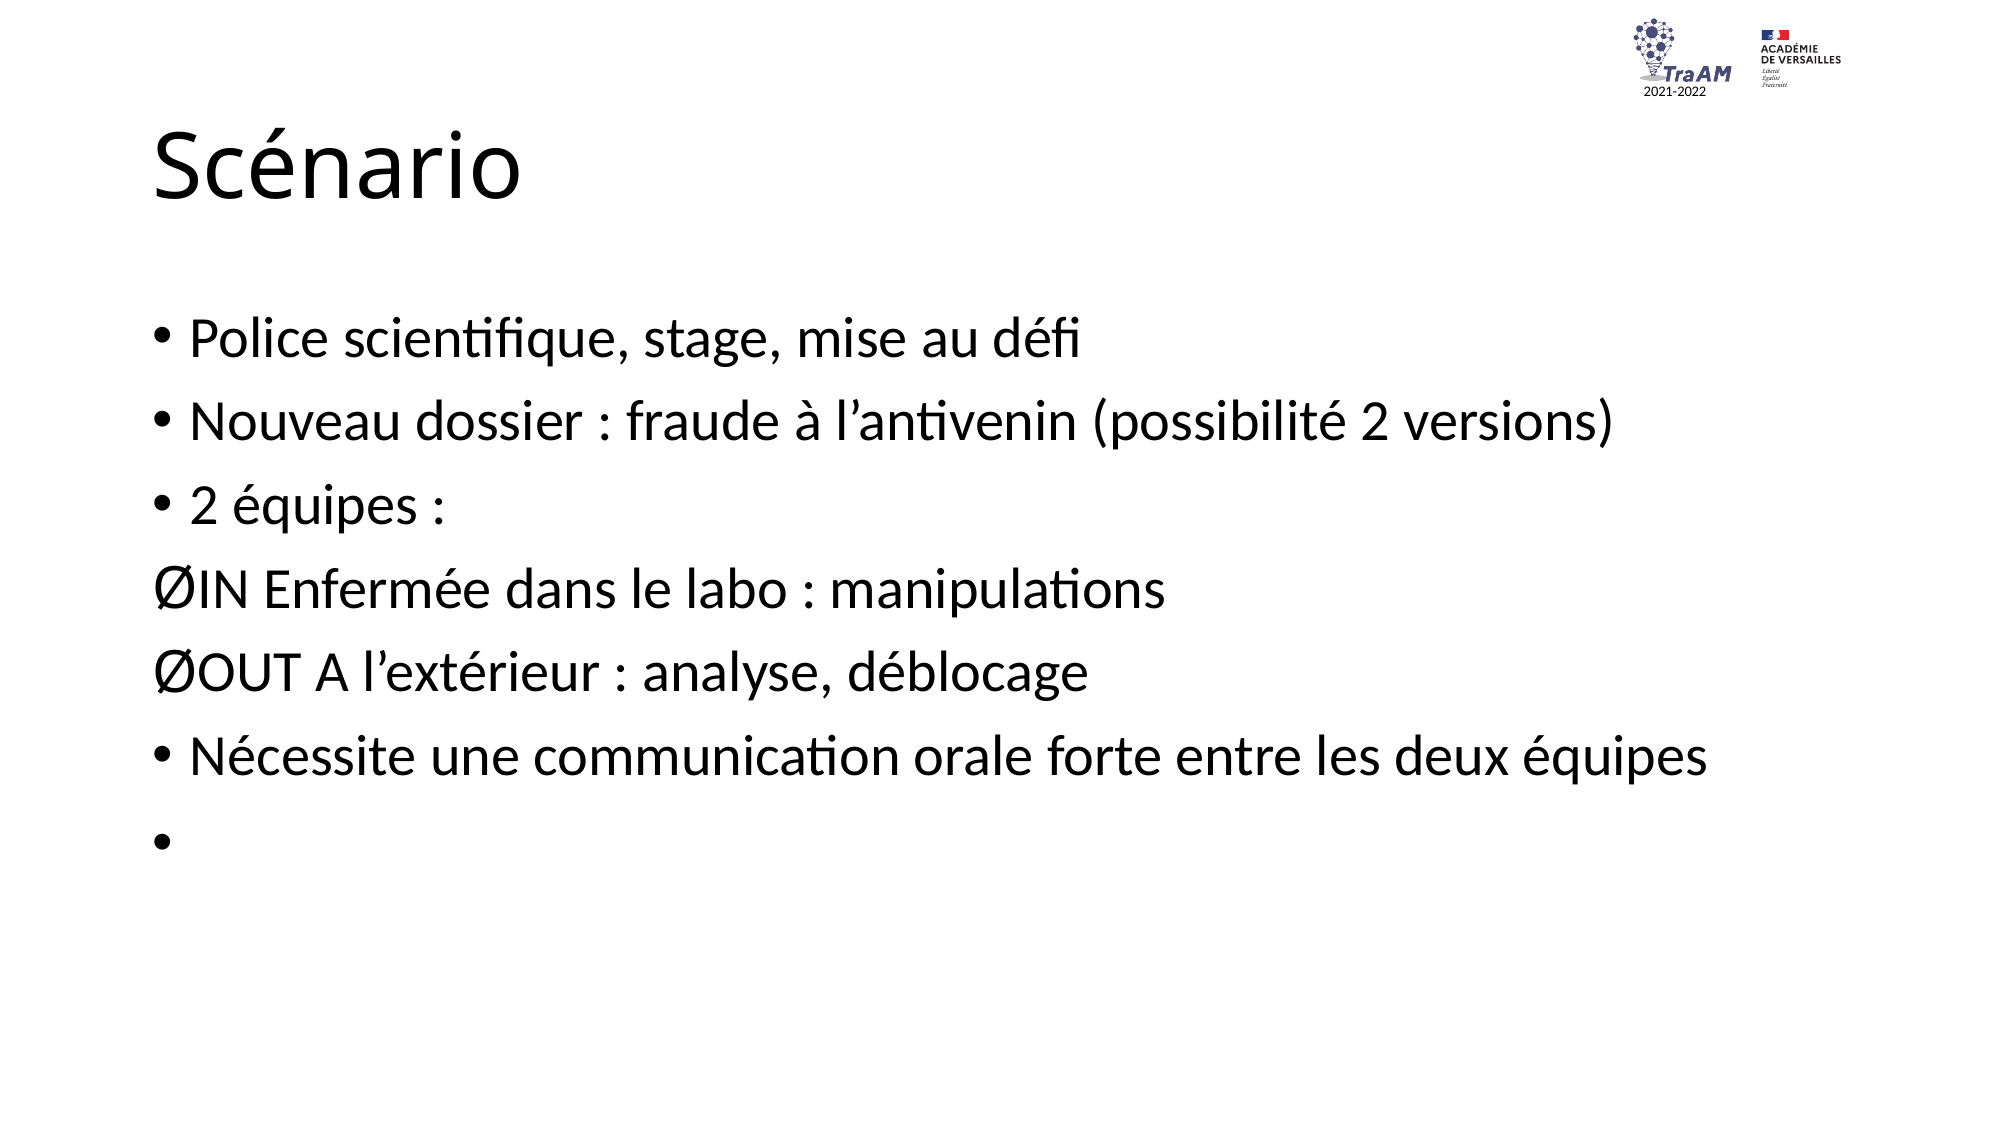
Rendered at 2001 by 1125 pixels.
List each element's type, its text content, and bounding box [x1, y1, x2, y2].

list Police scientifique, stage, mise au défi Nouveau dossier : fraude à l’antivenin (possibilité 2 versions) 2 équipes : IN Enfermée dans le labo : manipulations OUT A l’extérieur : analyse, déblocage Nécessite une communication orale forte entre les deux équipes [137, 299, 1863, 1014]
title Scénario [137, 59, 1863, 278]
